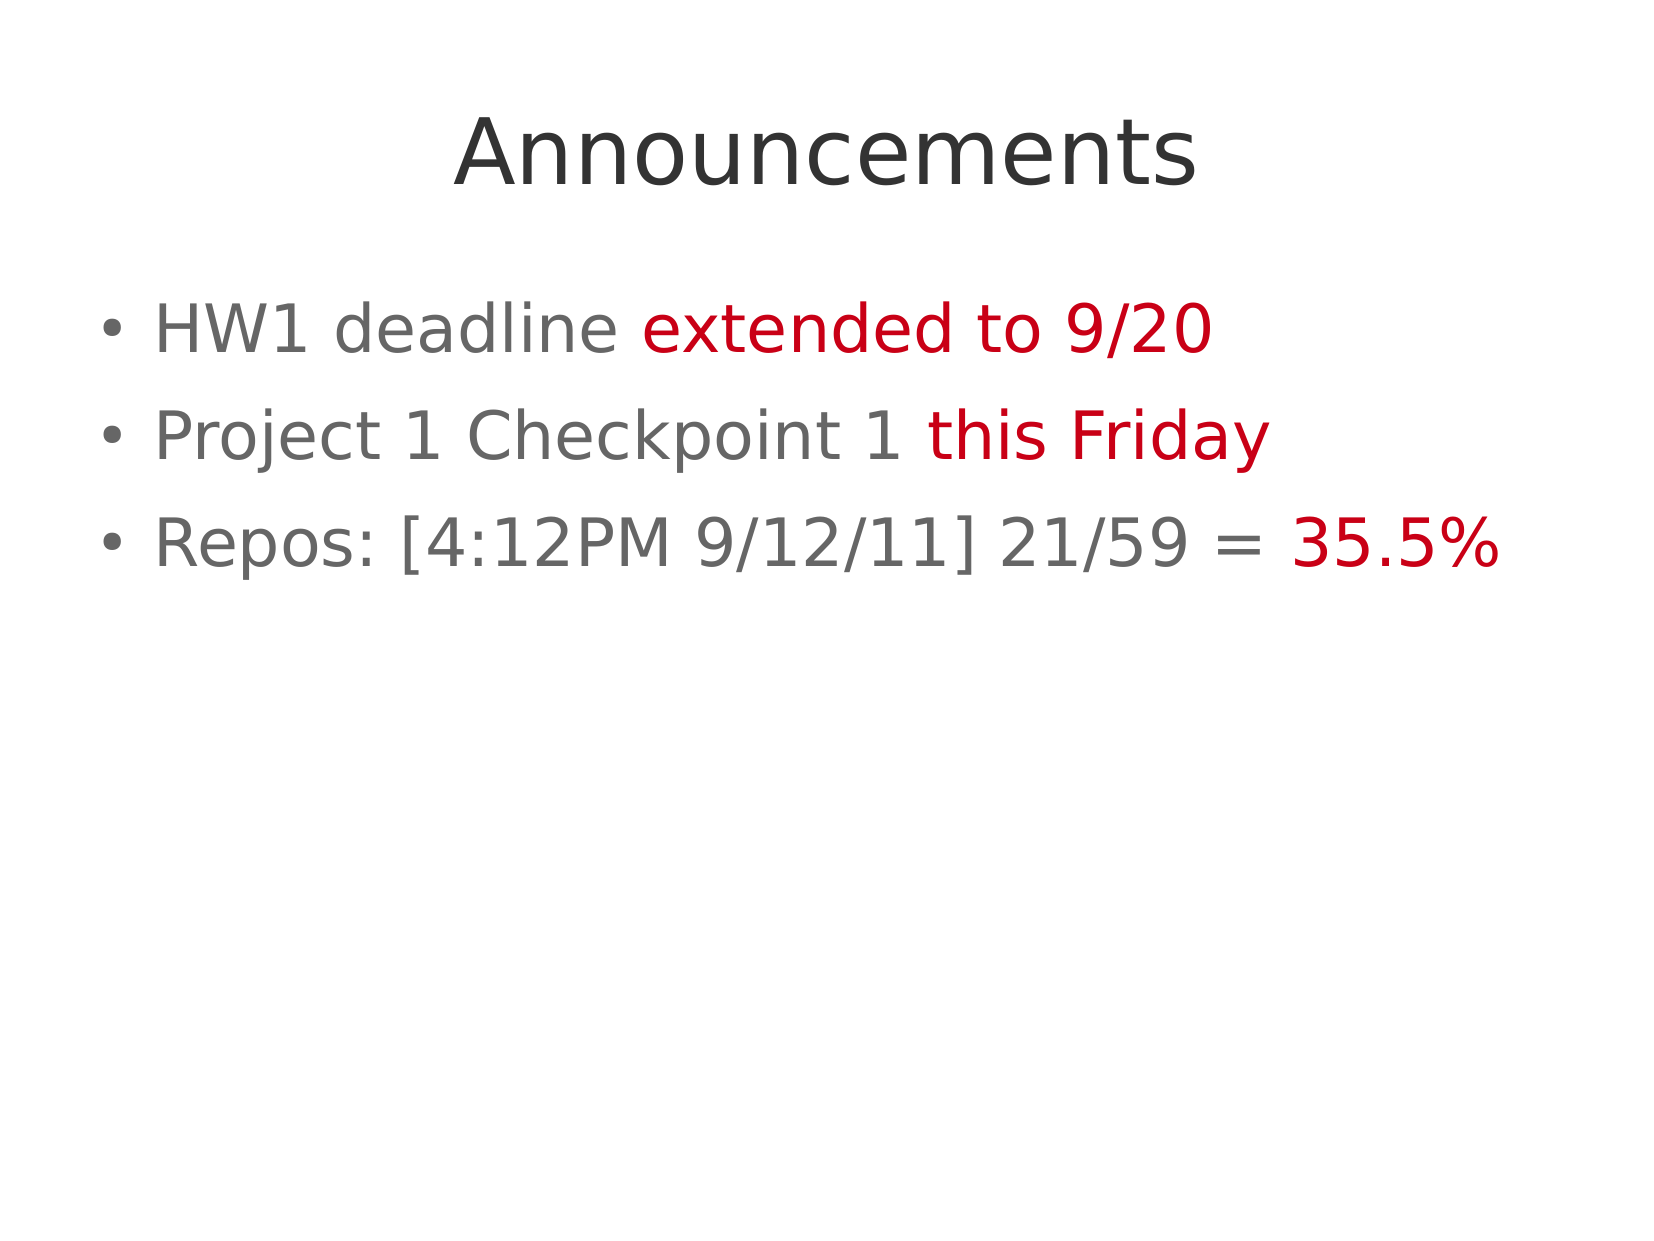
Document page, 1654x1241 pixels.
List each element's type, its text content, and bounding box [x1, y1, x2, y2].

list HW1 deadline extended to 9/20 Project 1 Checkpoint 1 this Friday Repos: [4:12PM 9/12/11] 21/59 = 35.5% [82, 290, 1571, 1109]
title Announcements [82, 56, 1571, 250]
